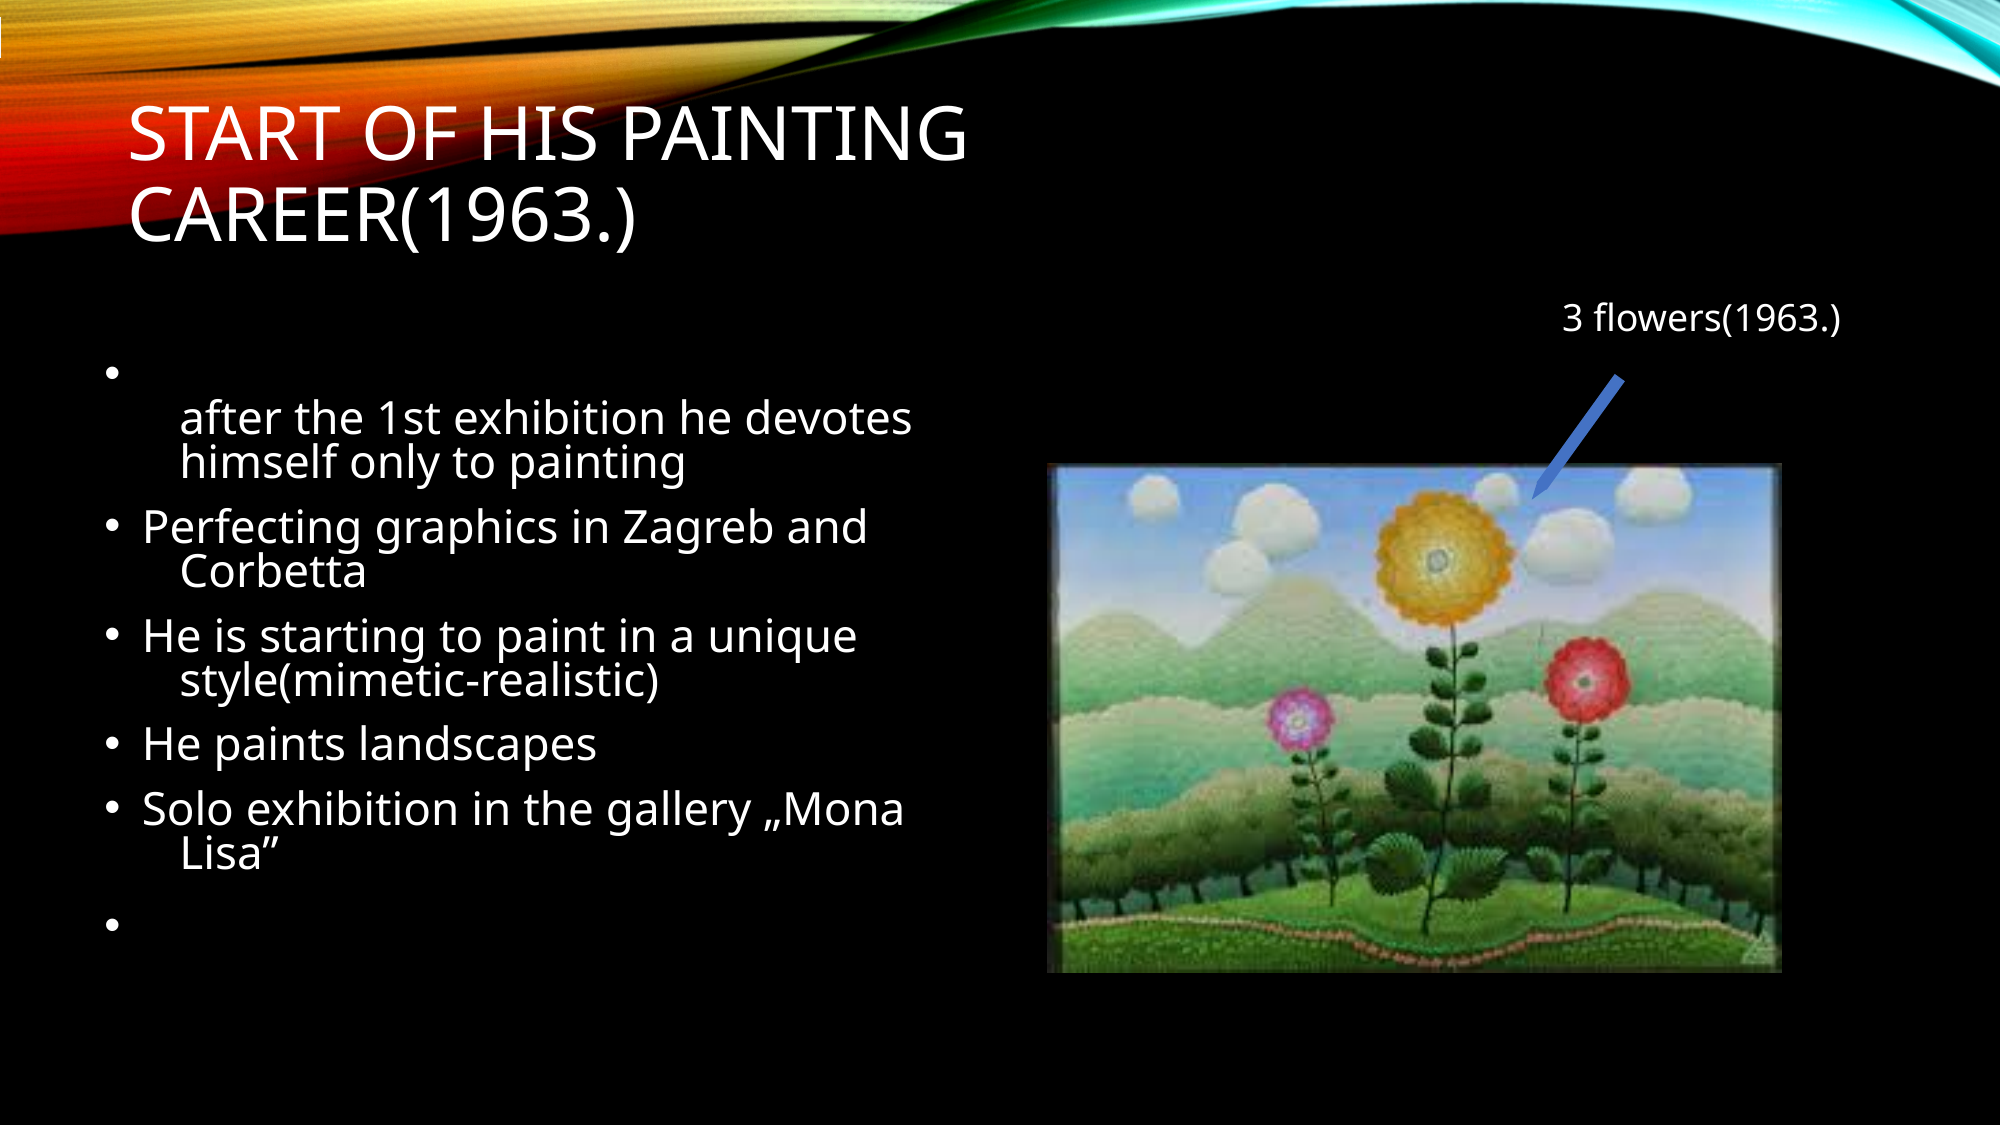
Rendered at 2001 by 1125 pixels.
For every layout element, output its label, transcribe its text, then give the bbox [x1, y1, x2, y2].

text_box 3 flowers(1963.) [1547, 286, 1954, 348]
picture [1047, 463, 1782, 974]
title Start of his painting career(1963.) [112, 70, 1183, 283]
list after the 1st exhibition he devotes himself only to painting Perfecting graphics in Zagreb and Corbetta He is starting to paint in a unique style(mimetic-realistic) He paints landscapes Solo exhibition in the gallery „Mona Lisa” [89, 348, 1020, 1009]
